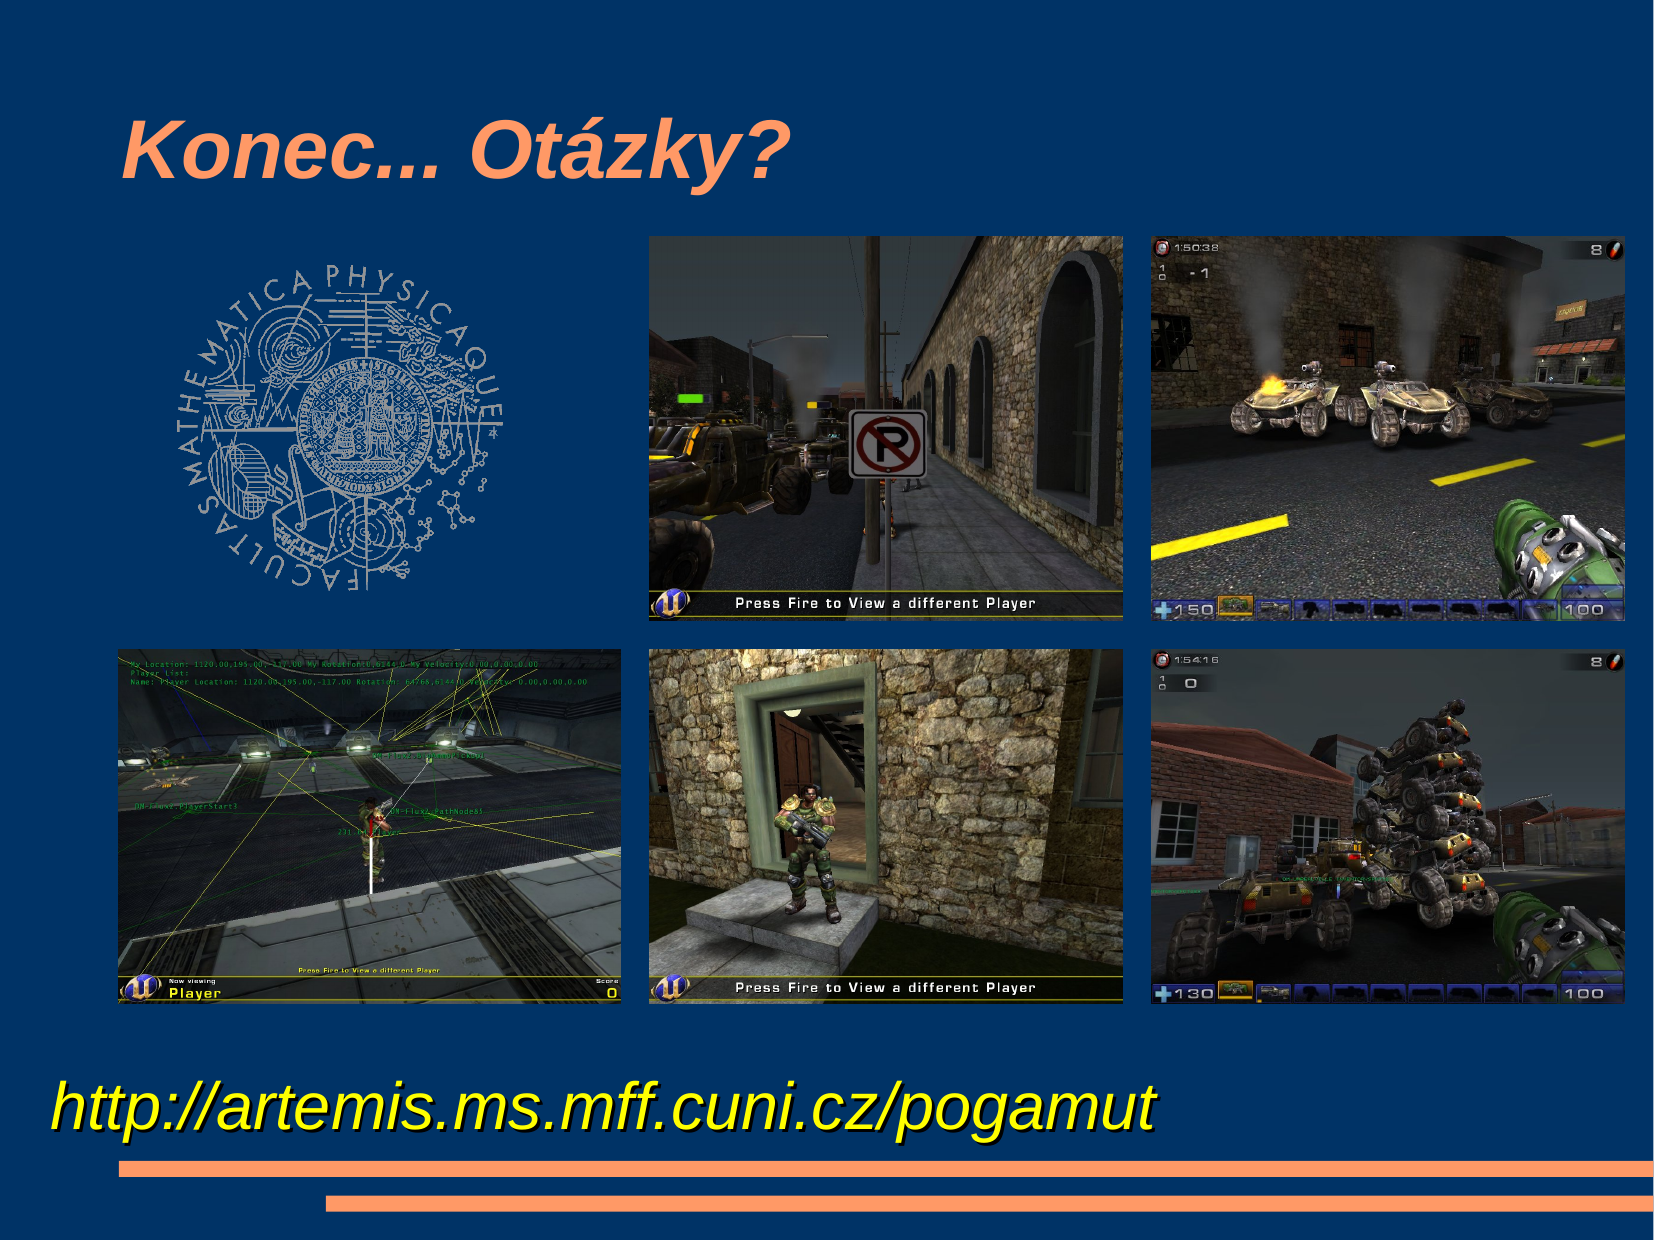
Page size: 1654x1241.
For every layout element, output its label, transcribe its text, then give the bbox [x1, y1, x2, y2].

title Konec... Otázky? [121, 53, 1534, 247]
text_box http://artemis.ms.mff.cuni.cz/pogamut [0, 1061, 1418, 1152]
picture [118, 649, 621, 1004]
picture [649, 649, 1123, 1004]
picture [1151, 236, 1625, 621]
picture [177, 265, 503, 591]
picture [1151, 649, 1625, 1004]
picture [649, 236, 1123, 621]
